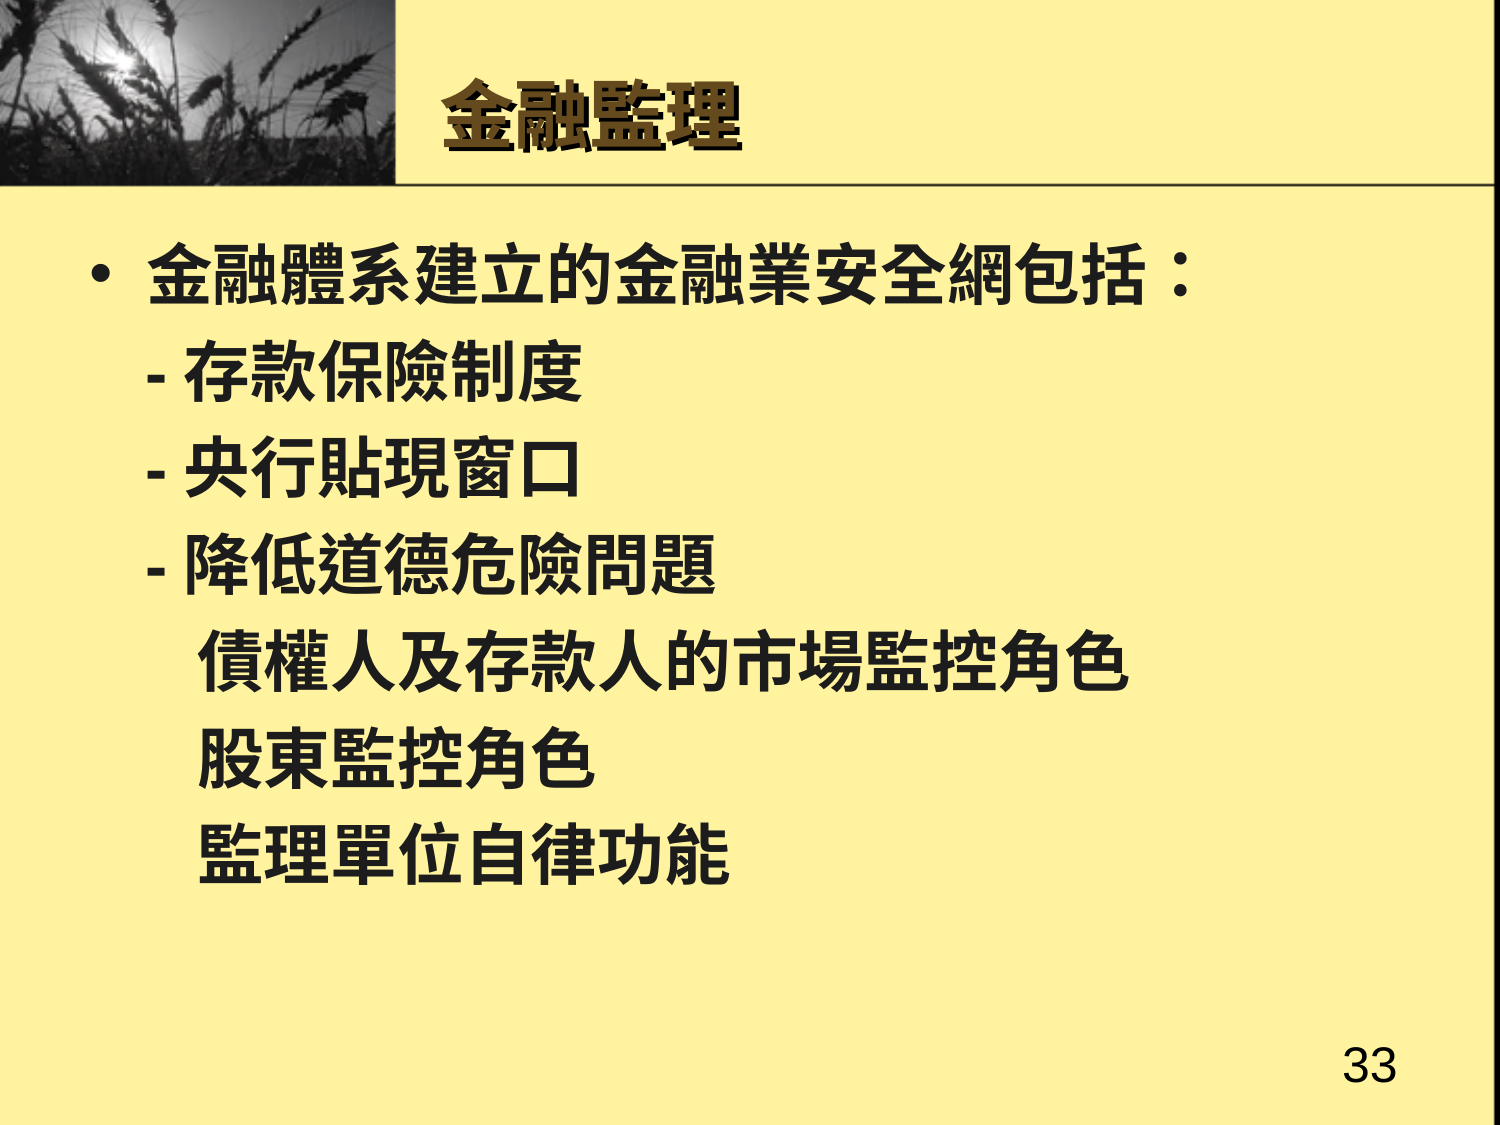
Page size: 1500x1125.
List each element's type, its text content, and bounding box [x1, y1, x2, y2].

picture [0, 0, 1500, 1125]
list 金融體系建立的金融業安全網包括： -存款保險制度 -央行貼現窗口 -降低道德危險問題 債權人及存款人的市場監控角色 股東監控角色 監理單位自律功能 [75, 224, 1413, 976]
title 金融監理 [424, 14, 1413, 211]
